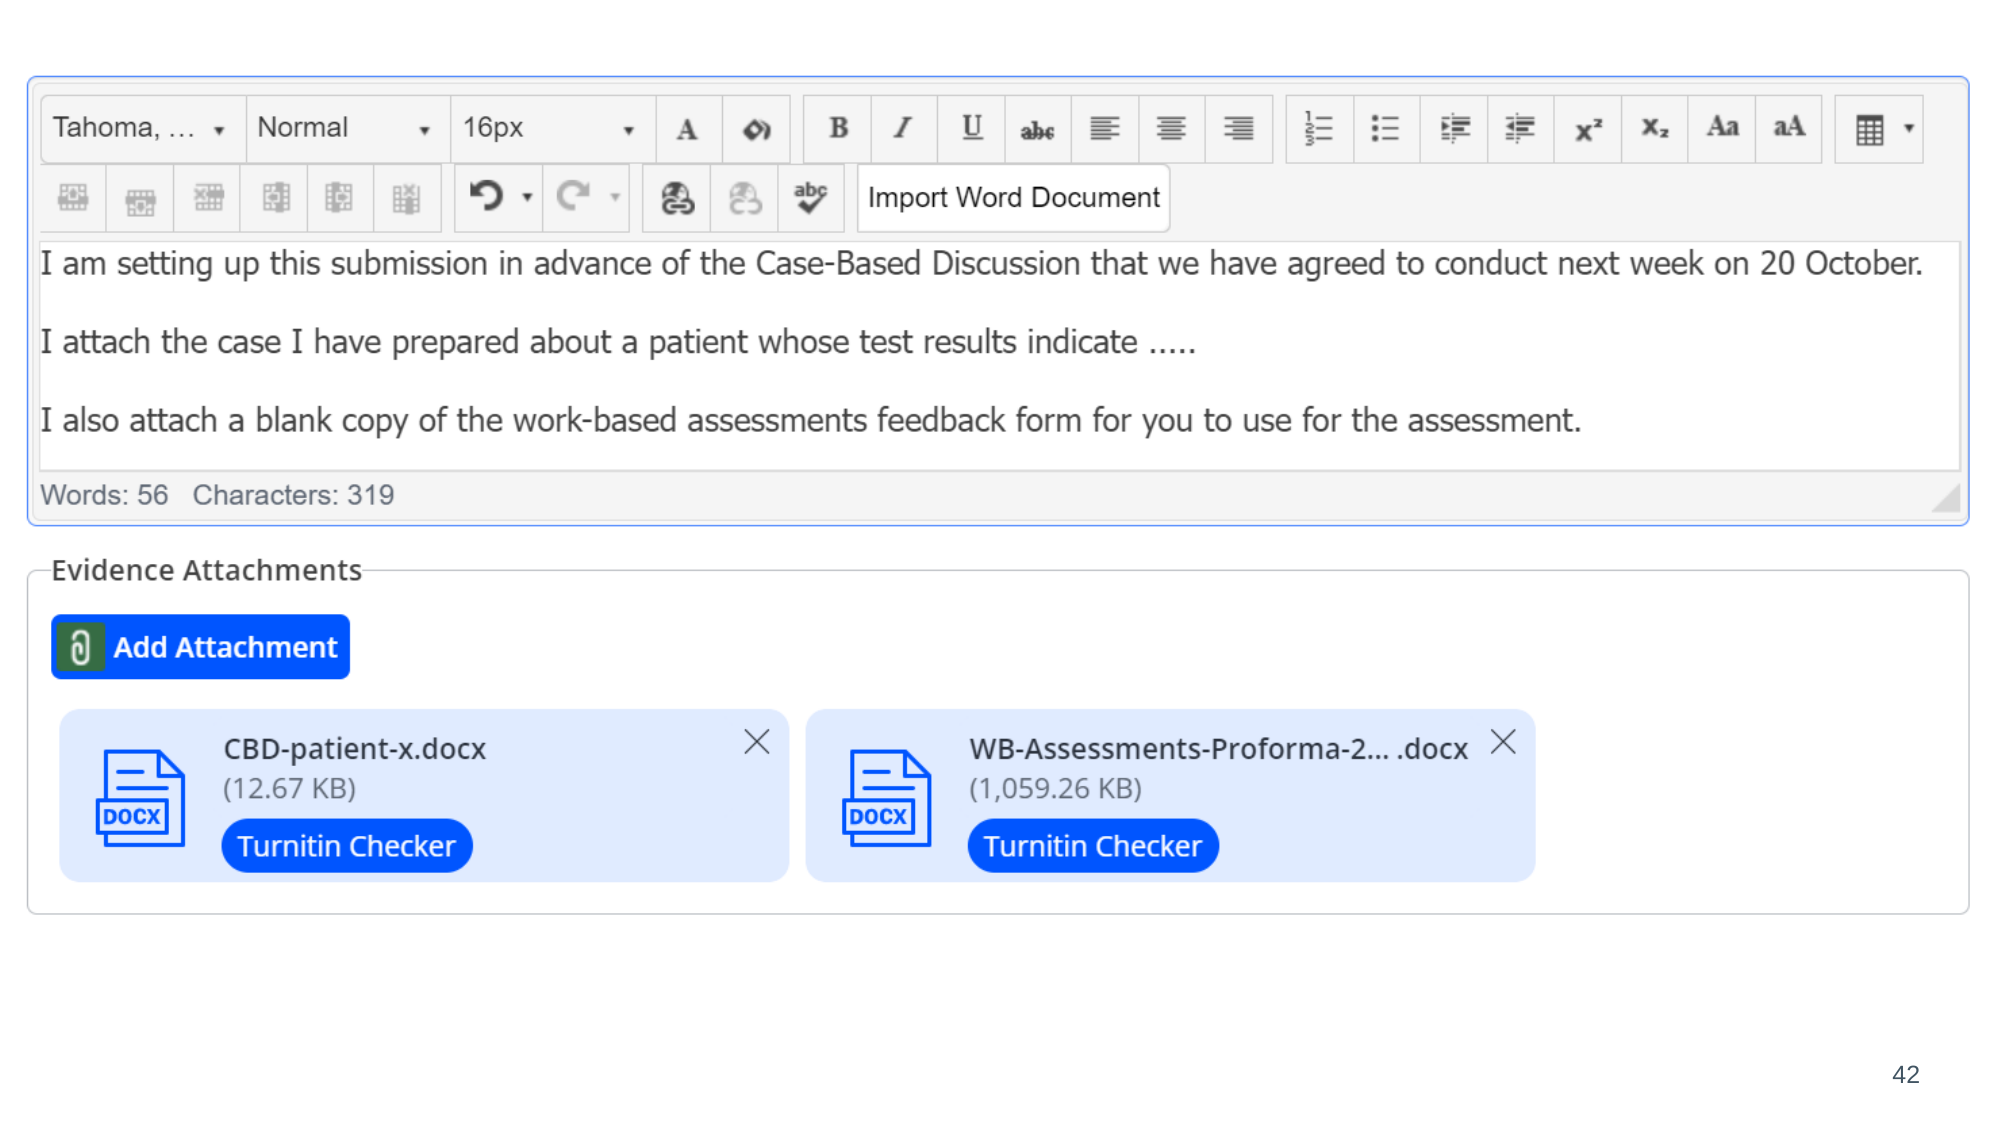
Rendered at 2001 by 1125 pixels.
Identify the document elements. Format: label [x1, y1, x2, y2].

picture [0, 57, 2000, 927]
